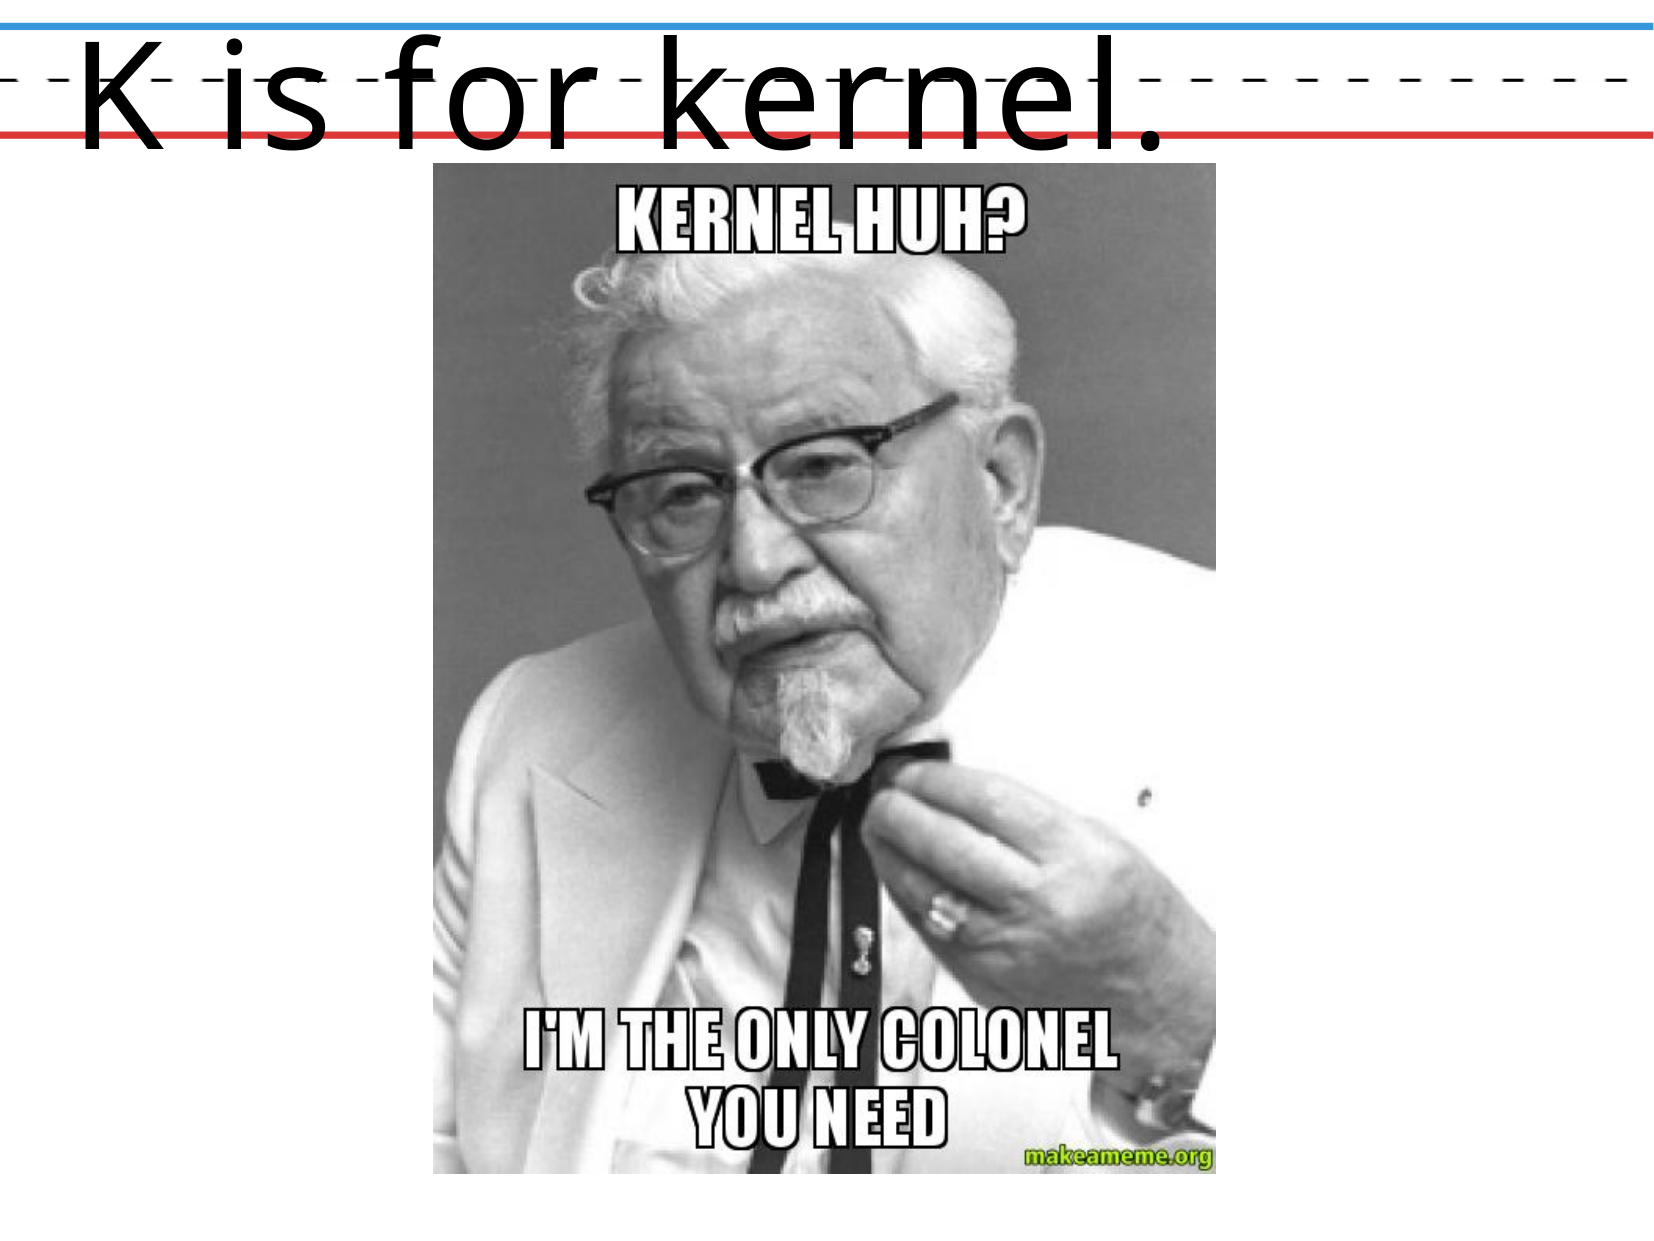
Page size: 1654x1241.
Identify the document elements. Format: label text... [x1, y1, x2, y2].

title K is for kernel. [71, 0, 1561, 196]
picture [0, 0, 1654, 1174]
